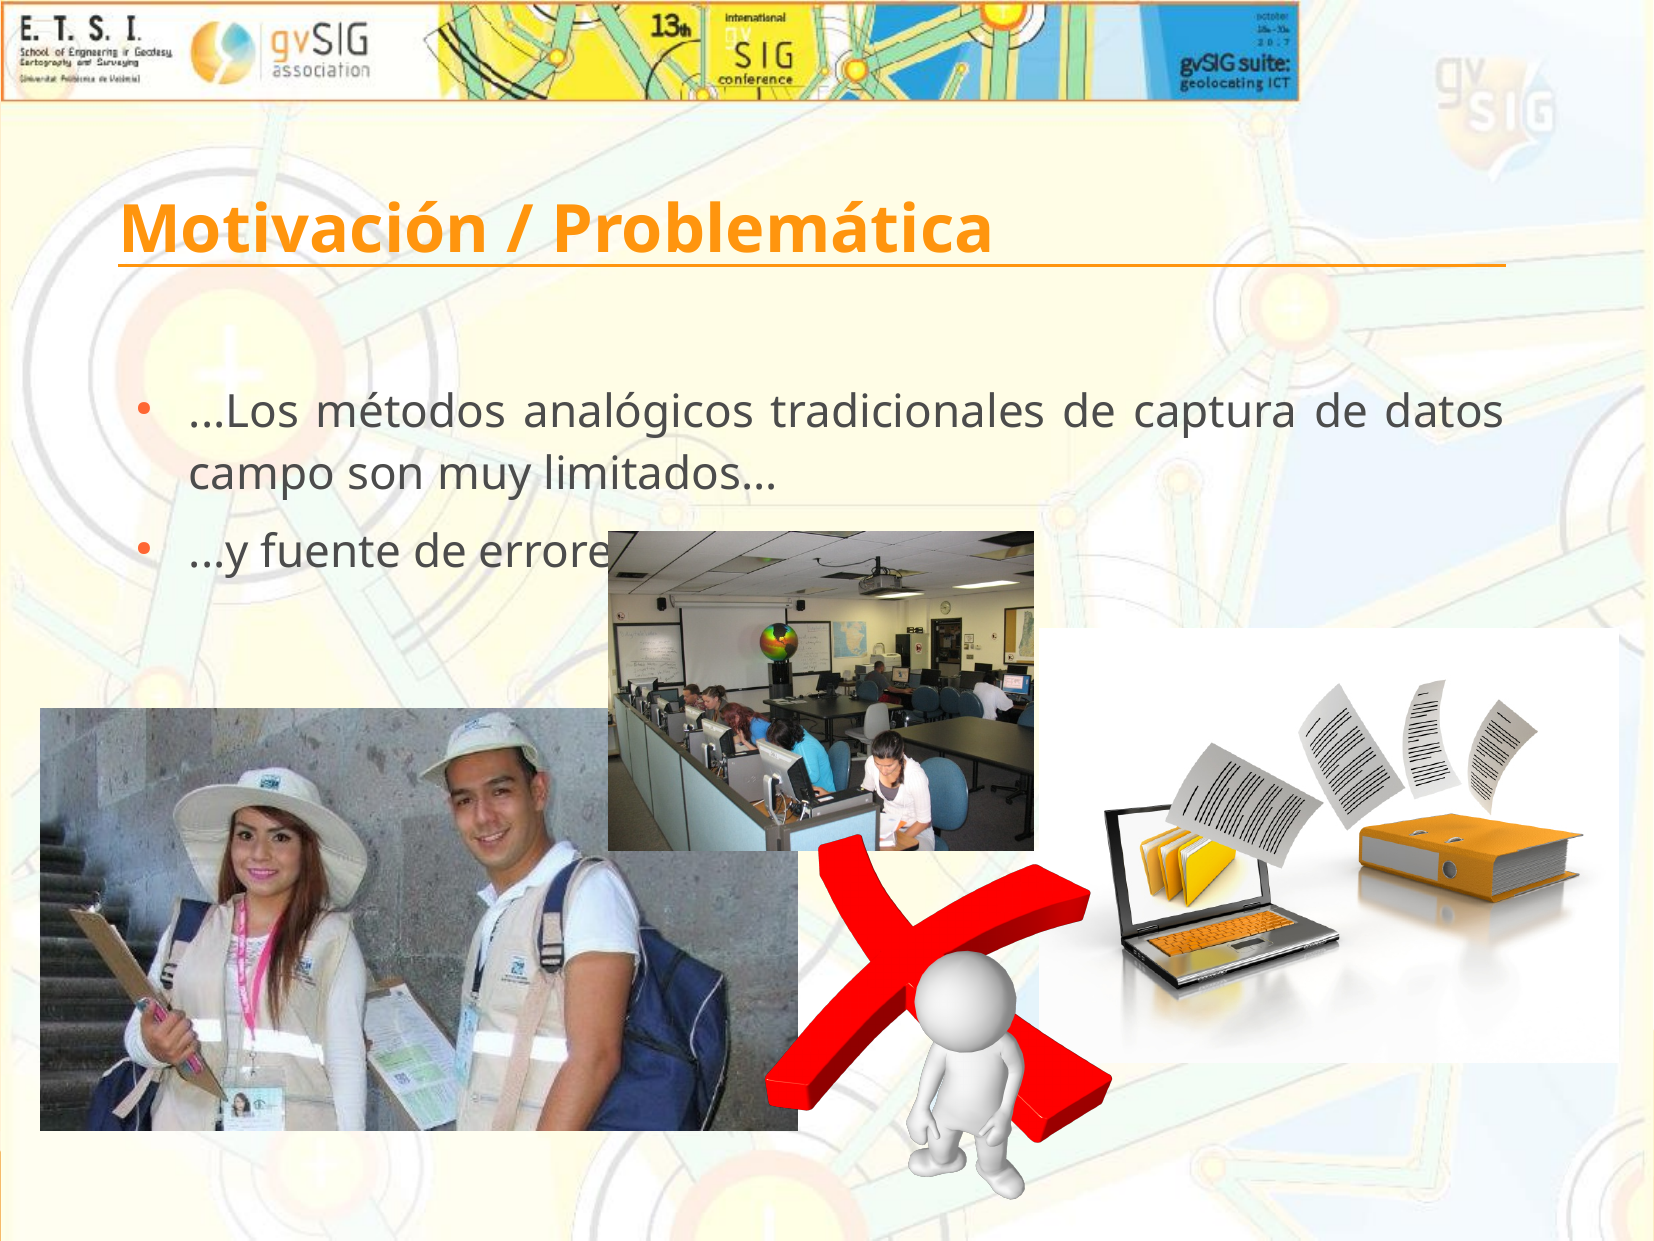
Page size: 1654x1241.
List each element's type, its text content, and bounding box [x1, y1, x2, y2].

picture [0, 0, 1654, 1241]
list ...Los métodos analógicos tradicionales de captura de datos campo son muy limitados… ...y fuente de errores. [118, 301, 1506, 678]
title Motivación / Problemática [118, 177, 1607, 276]
